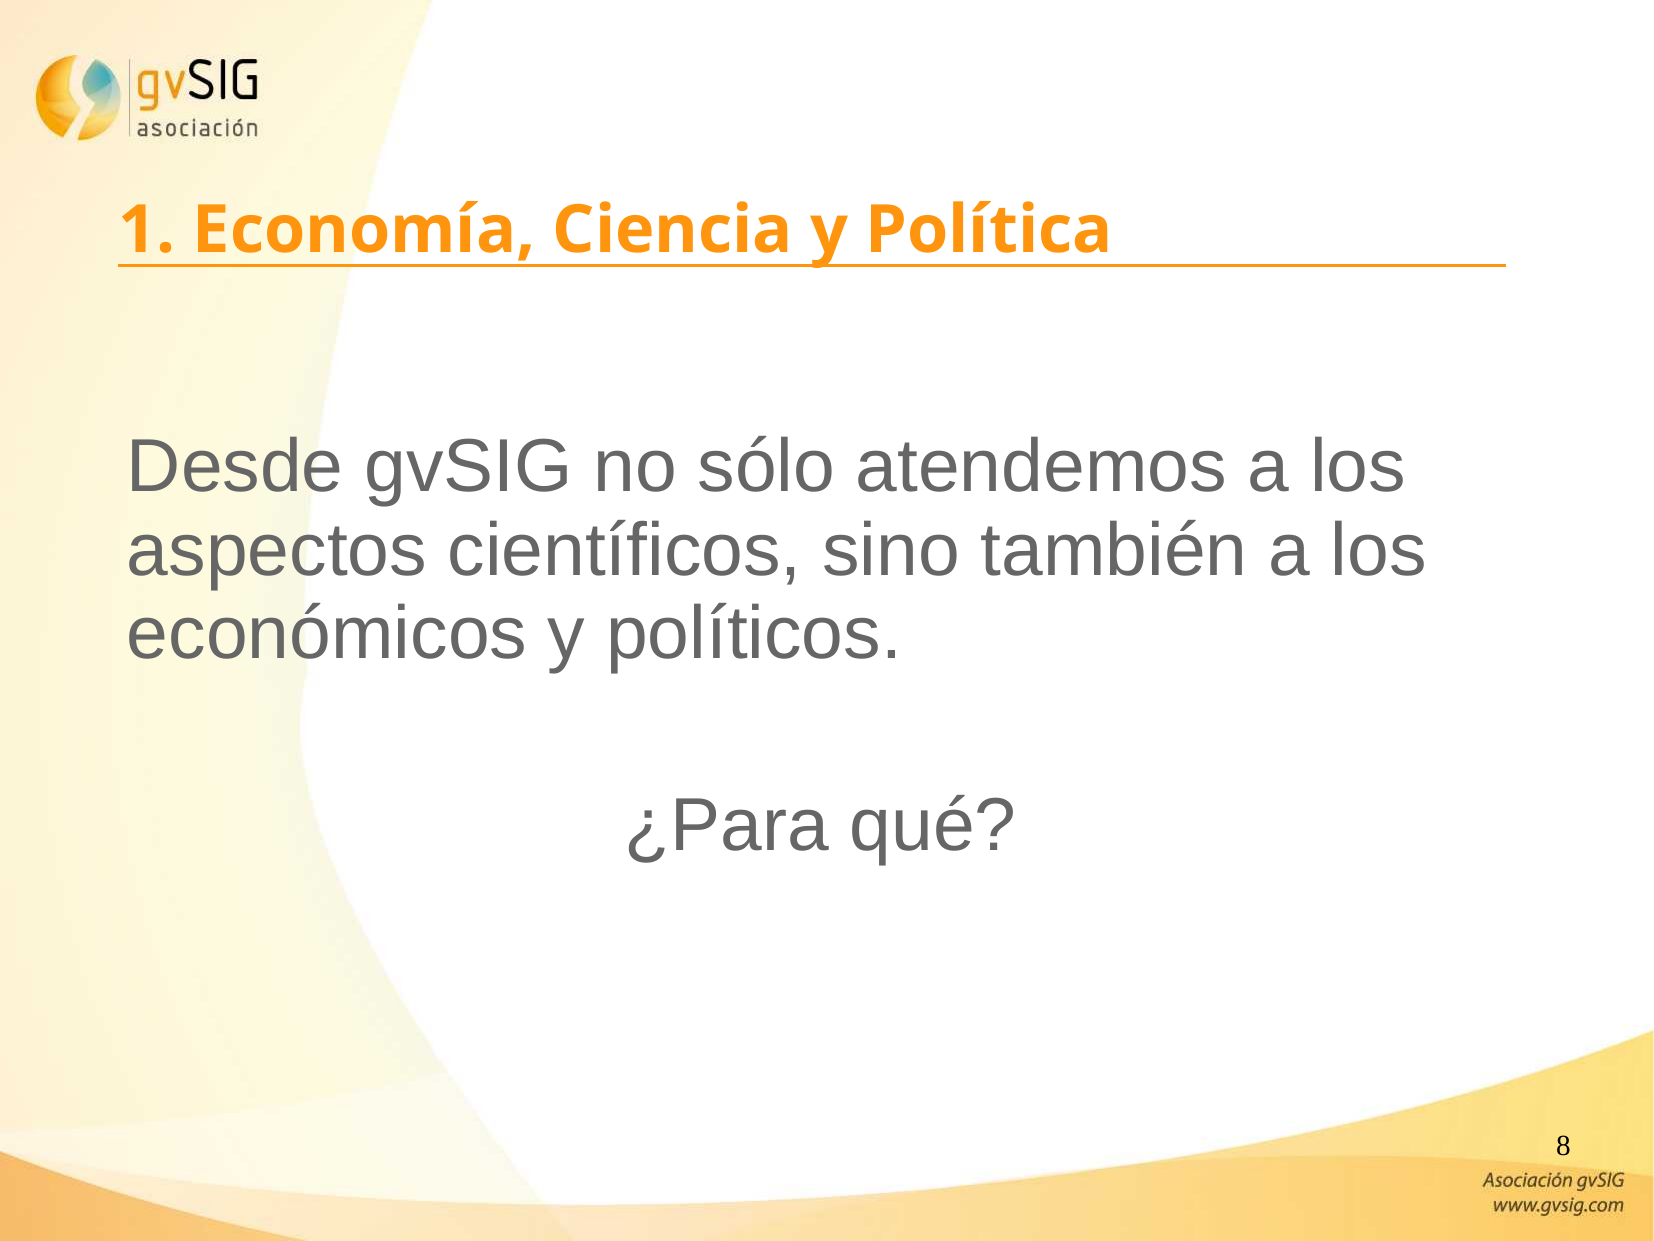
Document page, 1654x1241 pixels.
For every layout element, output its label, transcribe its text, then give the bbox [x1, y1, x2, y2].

picture [0, 0, 1654, 1241]
title 1. Economía, Ciencia y Política [118, 177, 1607, 276]
text_box Desde gvSIG no sólo atendemos a los aspectos científicos, sino también a los económicos y políticos. ¿Para qué? [112, 319, 1530, 970]
